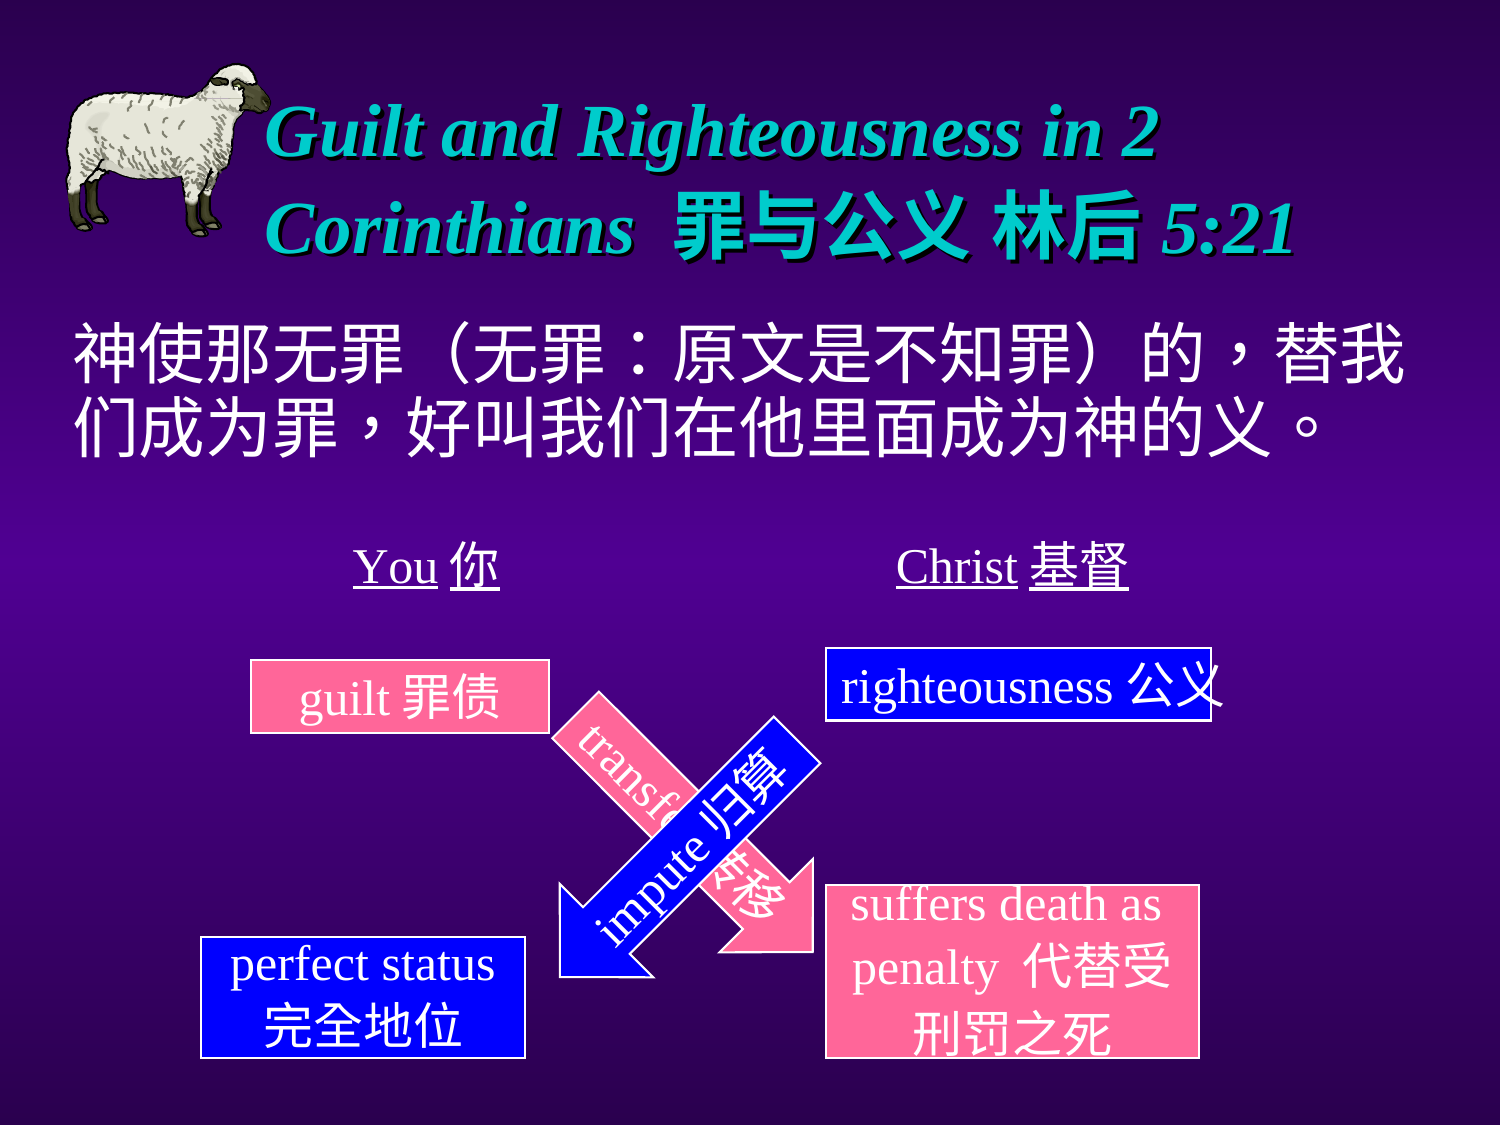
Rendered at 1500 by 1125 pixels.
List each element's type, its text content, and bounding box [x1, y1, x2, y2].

text_box 神使那无罪（无罪：原文是不知罪）的，替我们成为罪，好叫我们在他里面成为神的义。 [57, 311, 1445, 475]
text_box You你 [337, 522, 600, 606]
text_box impute归算 [559, 716, 821, 978]
text_box righteousness公义 [826, 647, 1212, 721]
text_box transfer转移 [552, 691, 699, 838]
text_box guilt罪债 [250, 660, 549, 733]
title Guilt and Righteousness in 2 Corinthians 罪与公义 林后5:21 [249, 55, 1388, 311]
text_box Christ基督 [862, 522, 1163, 606]
text_box perfect status 完全地位 [201, 937, 526, 1058]
text_box suffers death as penalty 代替受 刑罚之死 [826, 885, 1199, 1059]
text_box transfer转移 [699, 838, 813, 953]
